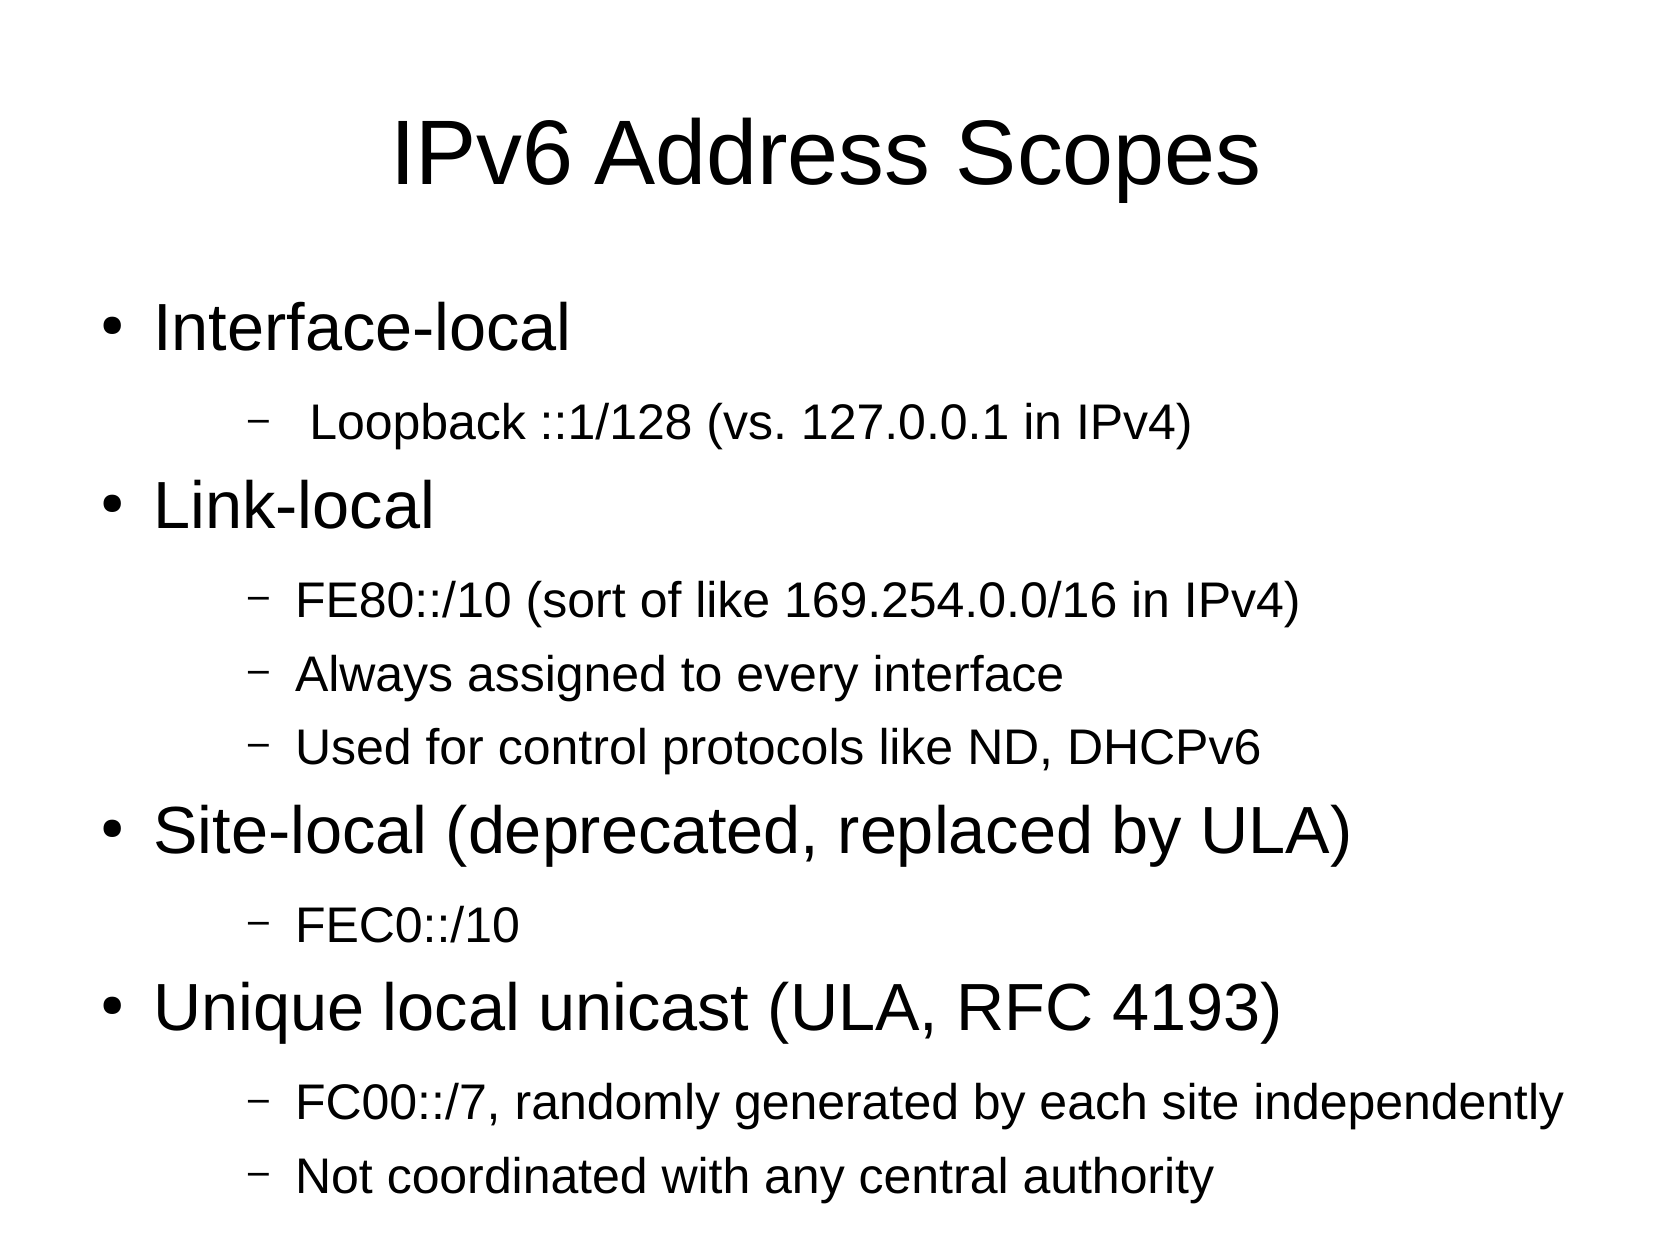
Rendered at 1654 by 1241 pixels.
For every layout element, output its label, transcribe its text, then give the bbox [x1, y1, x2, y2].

list Interface-local Loopback ::1/128 (vs. 127.0.0.1 in IPv4) Link-local FE80::/10 (sort of like 169.254.0.0/16 in IPv4) Always assigned to every interface Used for control protocols like ND, DHCPv6 Site-local (deprecated, replaced by ULA) FEC0::/10 Unique local unicast (ULA, RFC 4193) FC00::/7, randomly generated by each site independently Not coordinated with any central authority [82, 290, 1571, 1204]
title IPv6 Address Scopes [82, 56, 1571, 250]
